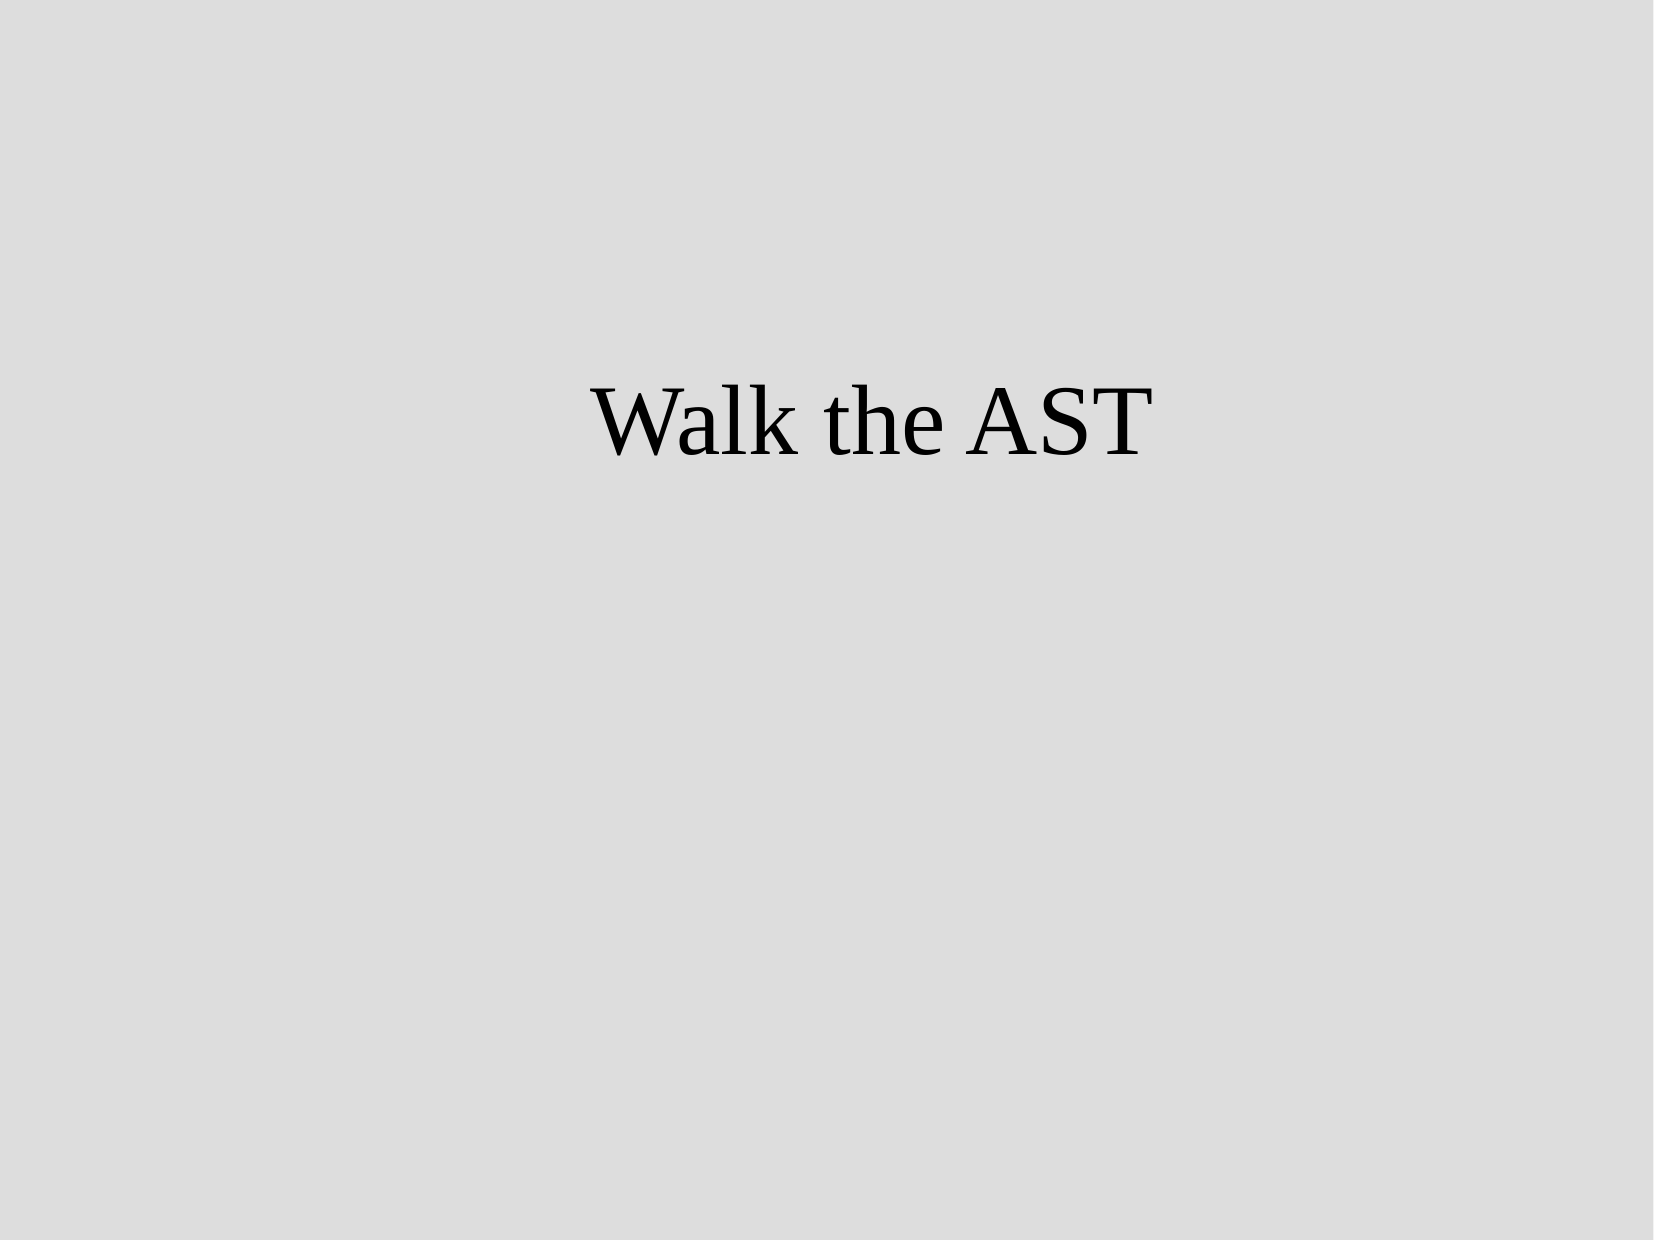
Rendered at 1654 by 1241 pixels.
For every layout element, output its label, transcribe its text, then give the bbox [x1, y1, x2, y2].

subtitle [82, 49, 1571, 1010]
text_box Walk the AST [271, 357, 1473, 484]
